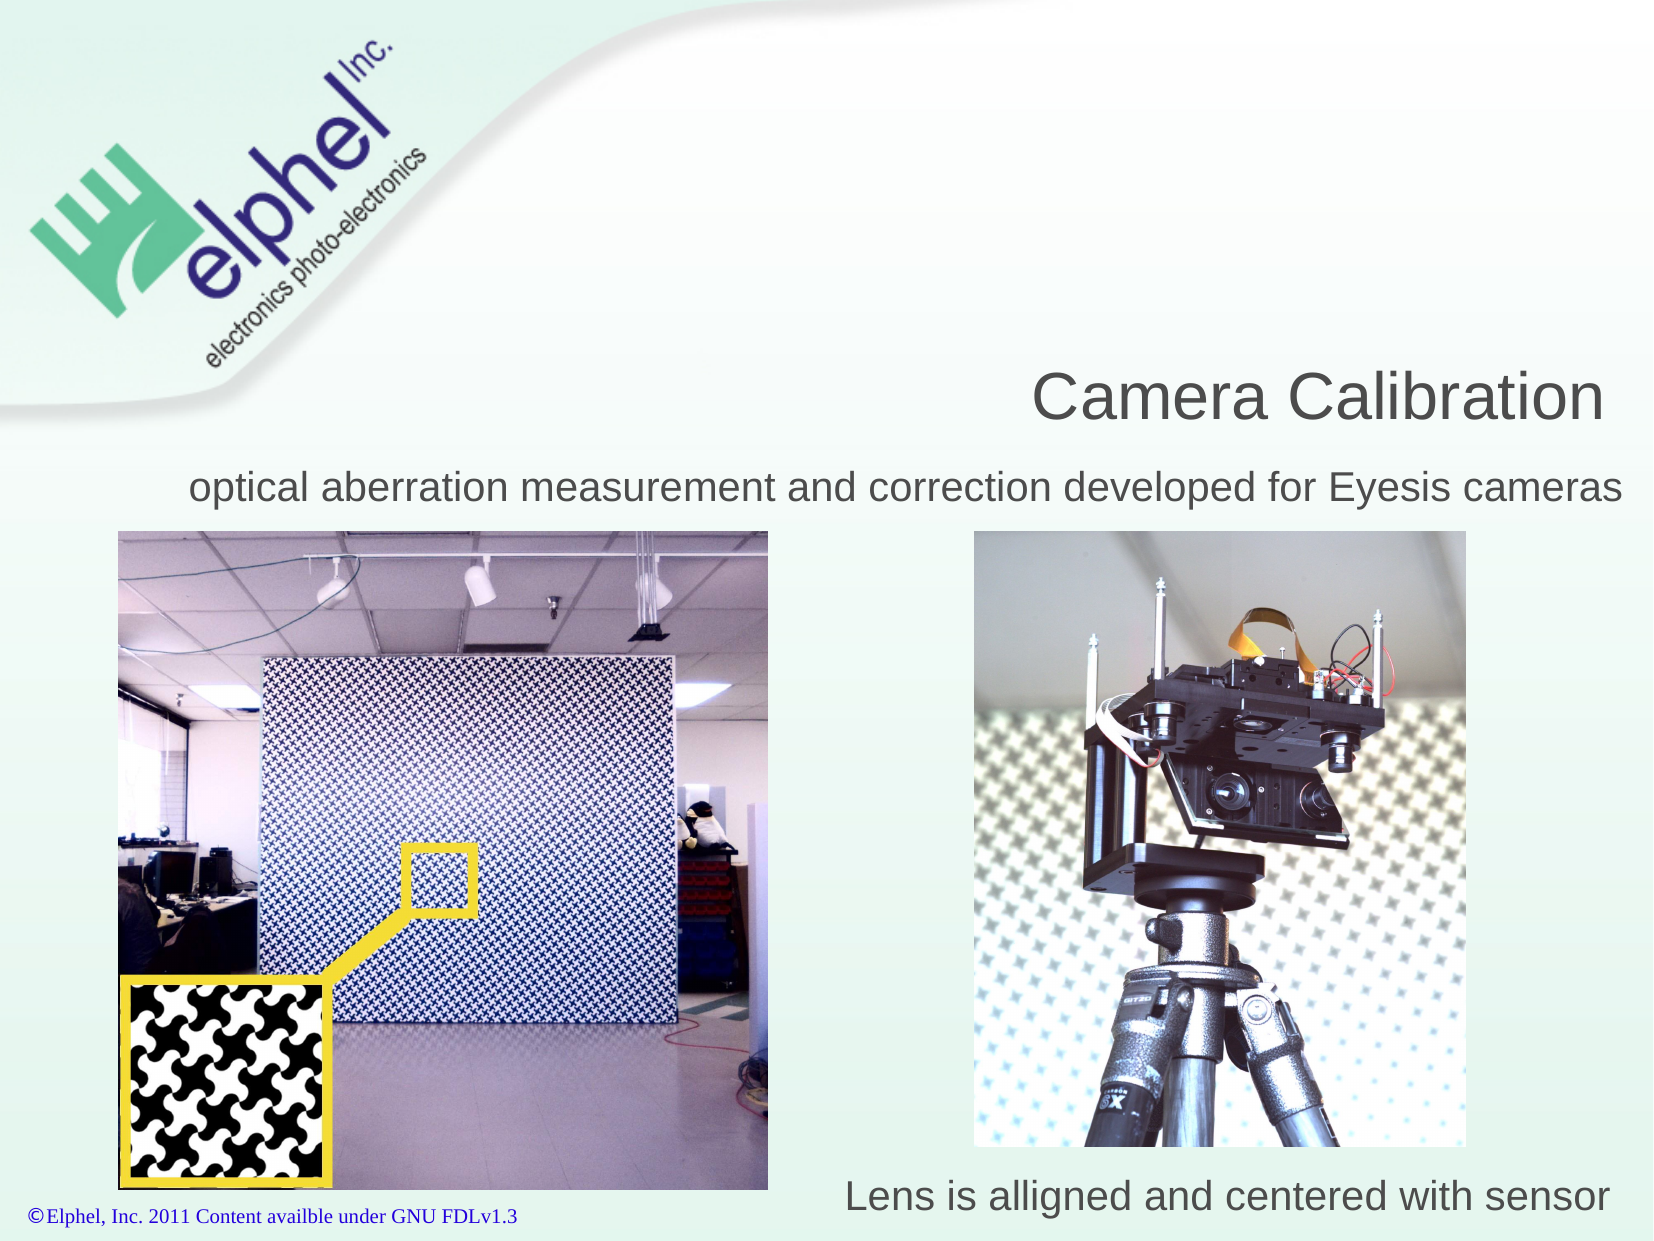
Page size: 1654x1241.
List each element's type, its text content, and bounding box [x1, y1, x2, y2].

list Camera Calibration optical aberration measurement and correction developed for Eyesis cameras [88, 354, 1625, 916]
list Lens is alligned and centered with sensor [826, 1092, 1654, 1241]
picture [0, 0, 1654, 1241]
